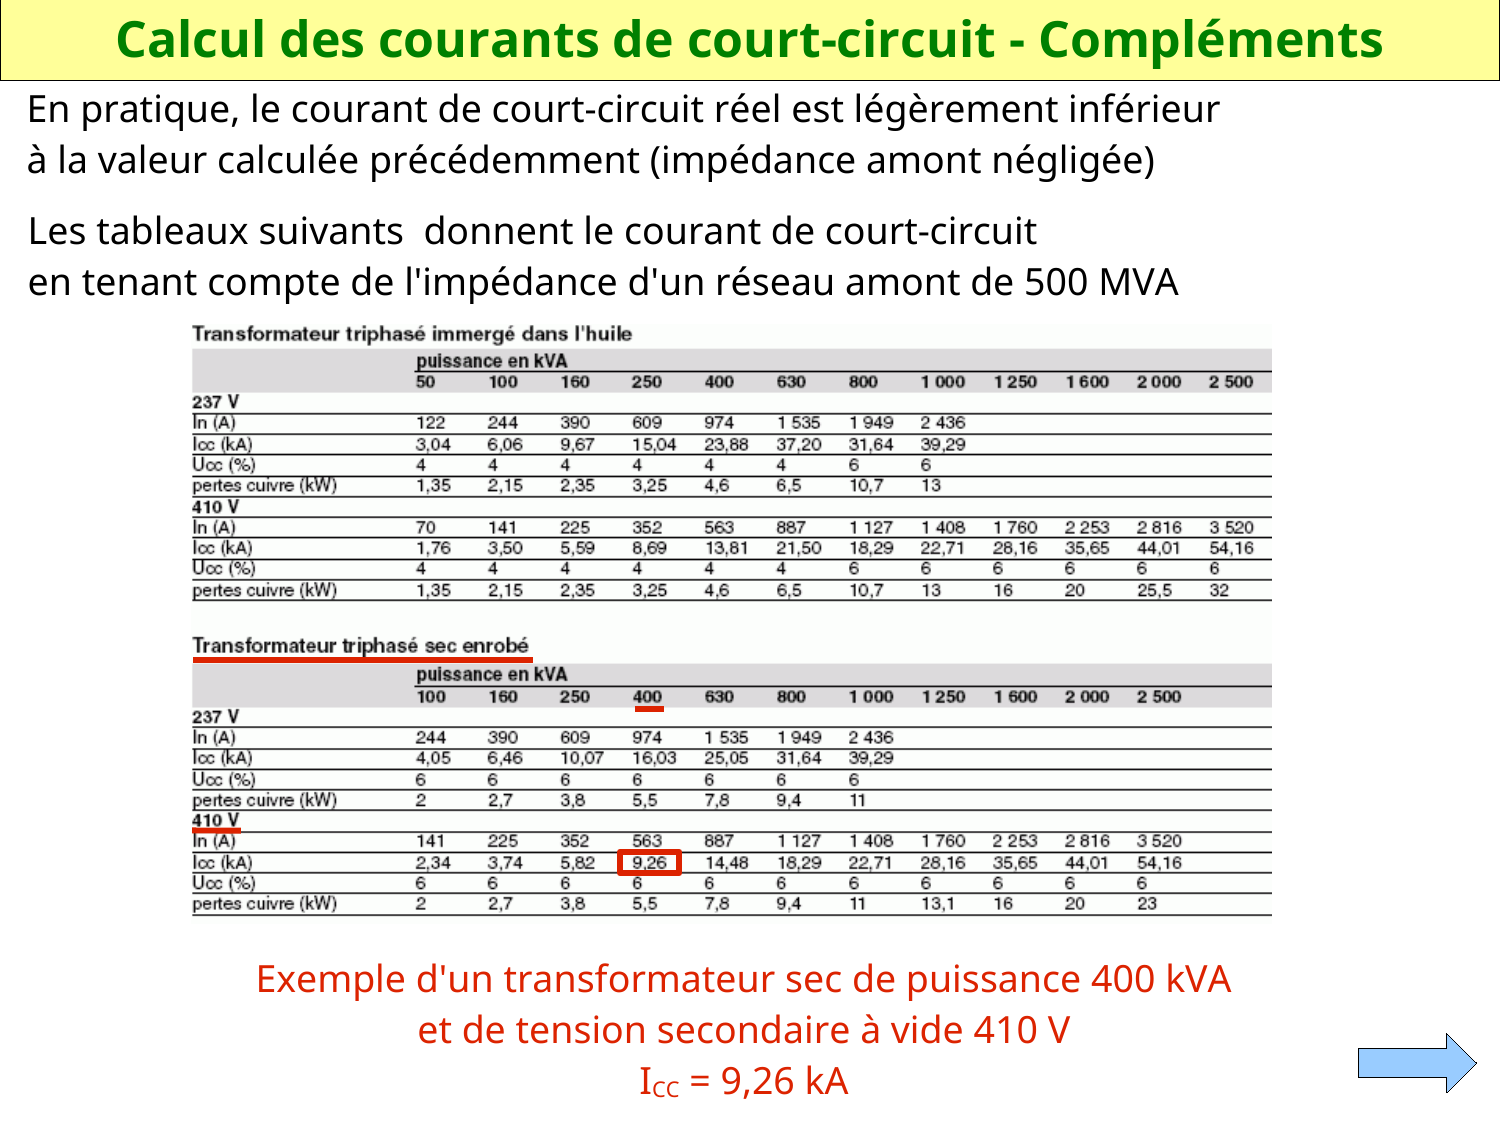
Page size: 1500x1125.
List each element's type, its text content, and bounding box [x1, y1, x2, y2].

text_box Exemple d'un transformateur sec de puissance 400 kVA et de tension secondaire à vide 410 V ICC = 9,26 kA [11, 944, 1477, 1108]
text_box [1358, 1033, 1477, 1093]
text_box En pratique, le courant de court-circuit réel est légèrement inférieur à la valeur calculée précédemment (impédance amont négligée) [11, 75, 1474, 193]
picture [191, 324, 1272, 924]
text_box Les tableaux suivants donnent le courant de court-circuit en tenant compte de l'impédance d'un réseau amont de 500 MVA [12, 197, 1279, 303]
text_box Calcul des courants de court-circuit - Compléments [0, 0, 1500, 81]
